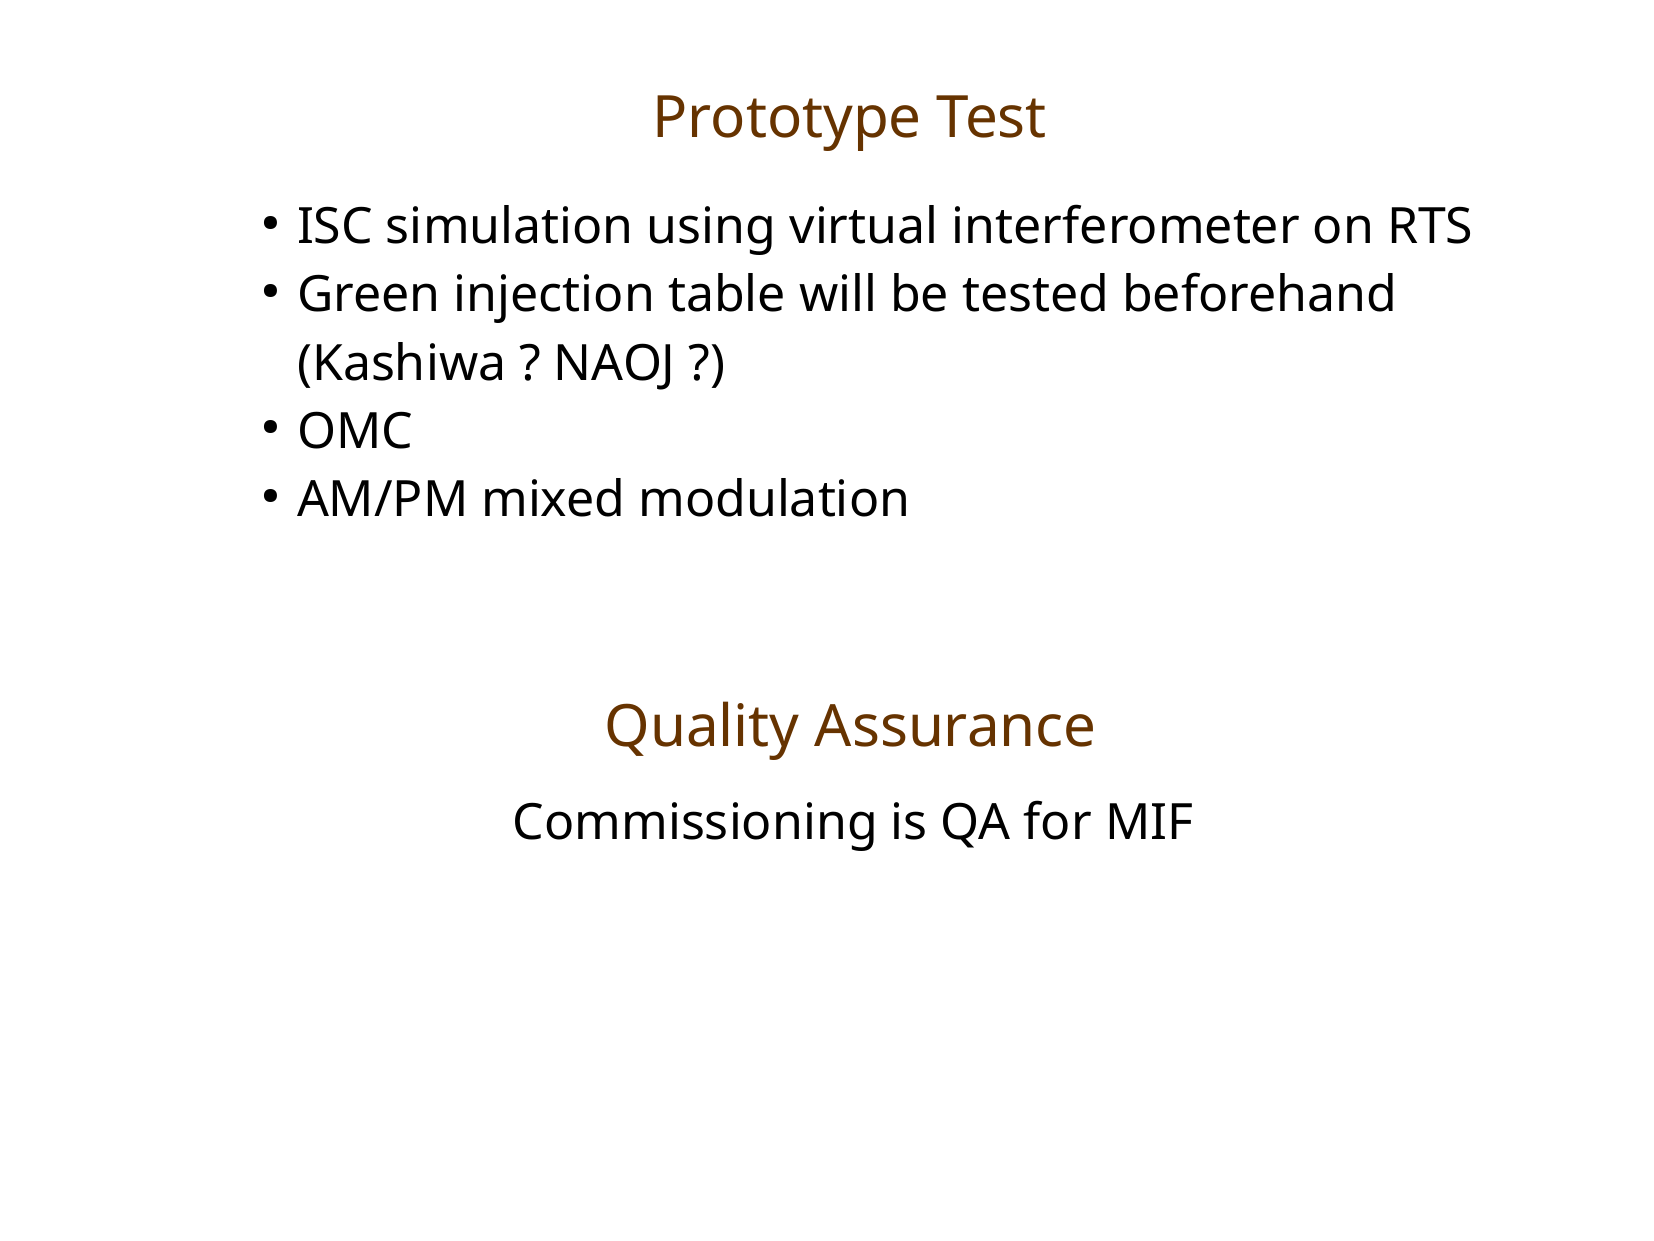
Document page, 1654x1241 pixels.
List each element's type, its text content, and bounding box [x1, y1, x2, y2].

text_box ISC simulation using virtual interferometer on RTS Green injection table will be tested beforehand (Kashiwa ? NAOJ ?) OMC AM/PM mixed modulation [246, 182, 1421, 499]
text_box Prototype Test [637, 67, 1031, 153]
text_box Quality Assurance [589, 676, 1080, 762]
text_box Commissioning is QA for MIF [498, 778, 1170, 854]
